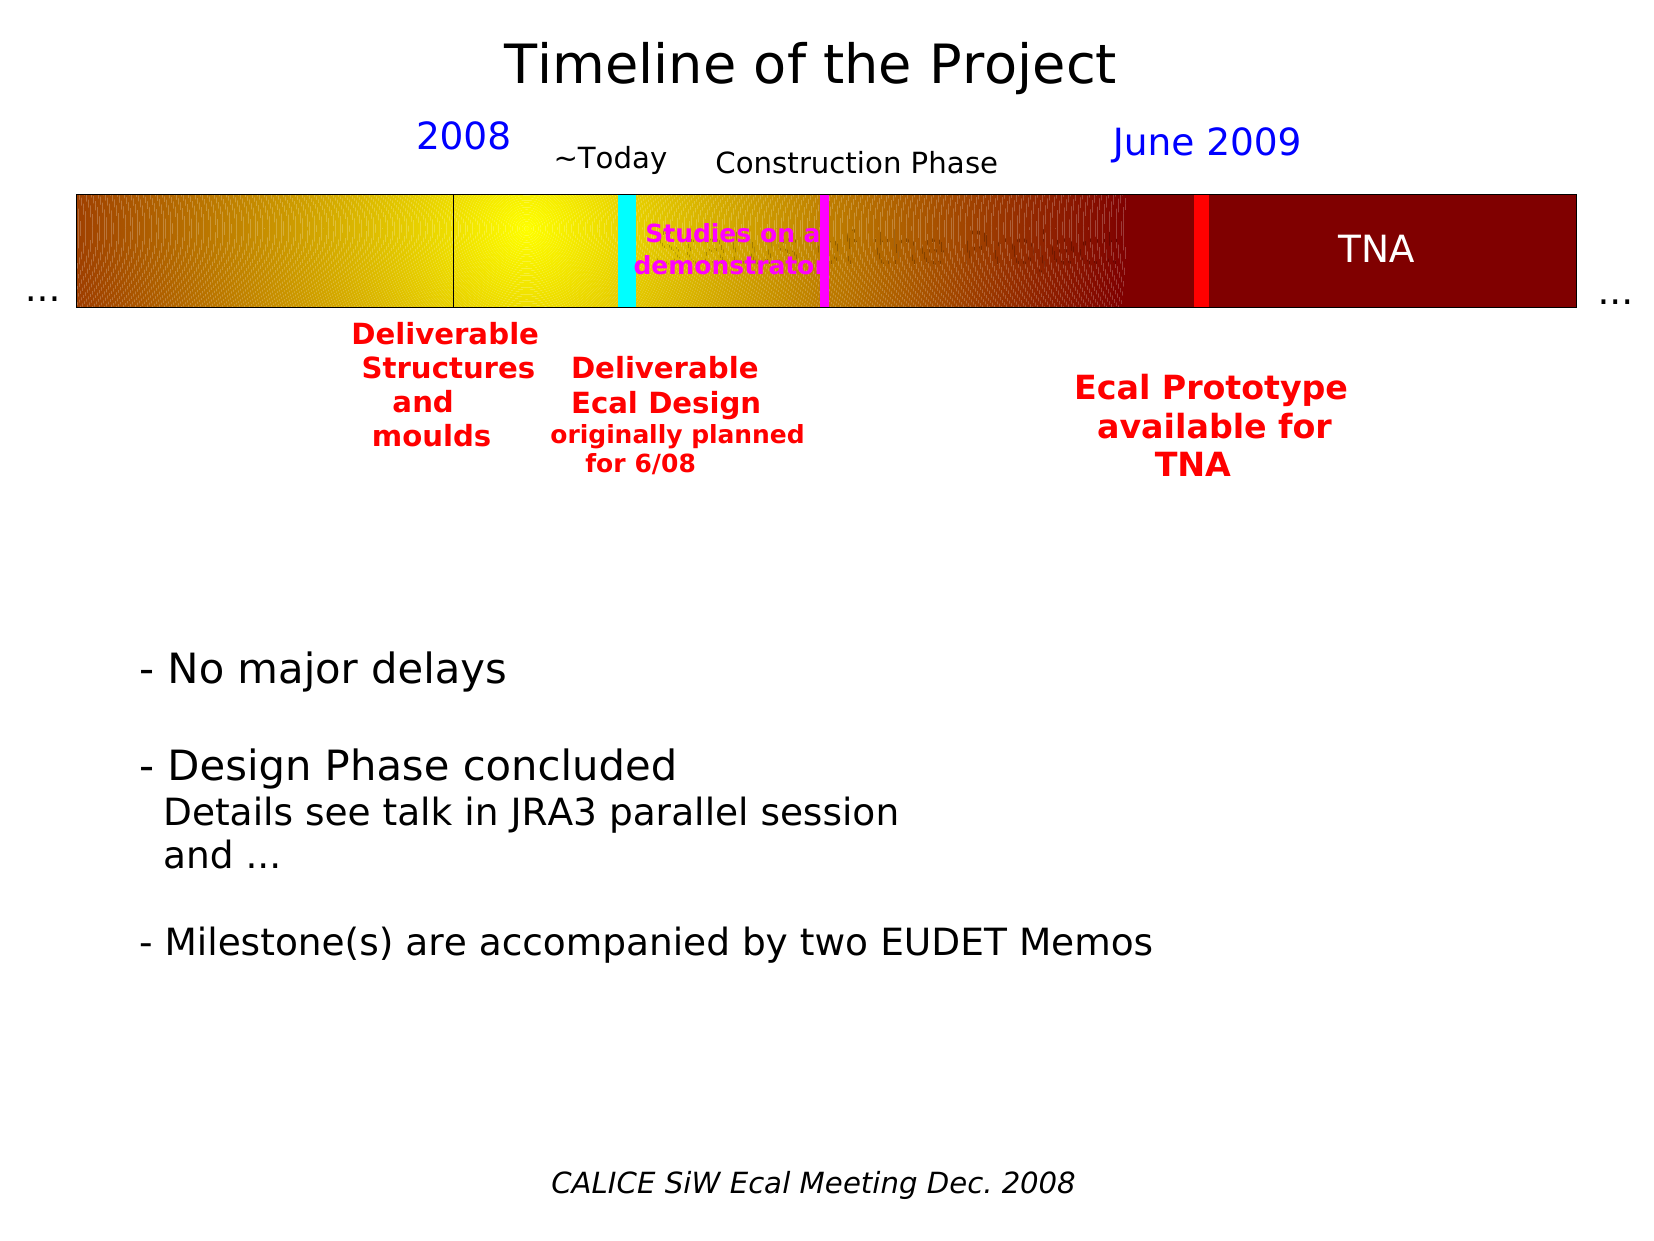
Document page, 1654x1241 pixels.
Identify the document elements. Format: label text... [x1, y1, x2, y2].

text_box Construction Phase [700, 138, 1013, 188]
text_box Timeline of the Project [489, 25, 1133, 104]
text_box ~Today [538, 134, 683, 184]
text_box [636, 194, 828, 200]
text_box 2008 [401, 107, 526, 166]
text_box ... [1582, 262, 1648, 321]
text_box June 2009 [1098, 113, 1314, 172]
text_box ... [10, 259, 76, 318]
text_box Studies on a demonstrator [618, 200, 841, 289]
text_box - No major delays - Design Phase concluded Details see talk in JRA3 parallel session and ... - Milestone(s) are accompanied by two EUDET Memos [124, 637, 1147, 972]
text_box [454, 194, 1577, 308]
text_box TNA [1323, 220, 1440, 279]
text_box Ecal Prototype available for TNA [1059, 361, 1370, 492]
text_box [76, 194, 453, 308]
text_box Deliverable Structures and moulds [305, 309, 562, 505]
text_box Deliverable Ecal Design originally planned for 6/08 [562, 344, 820, 487]
